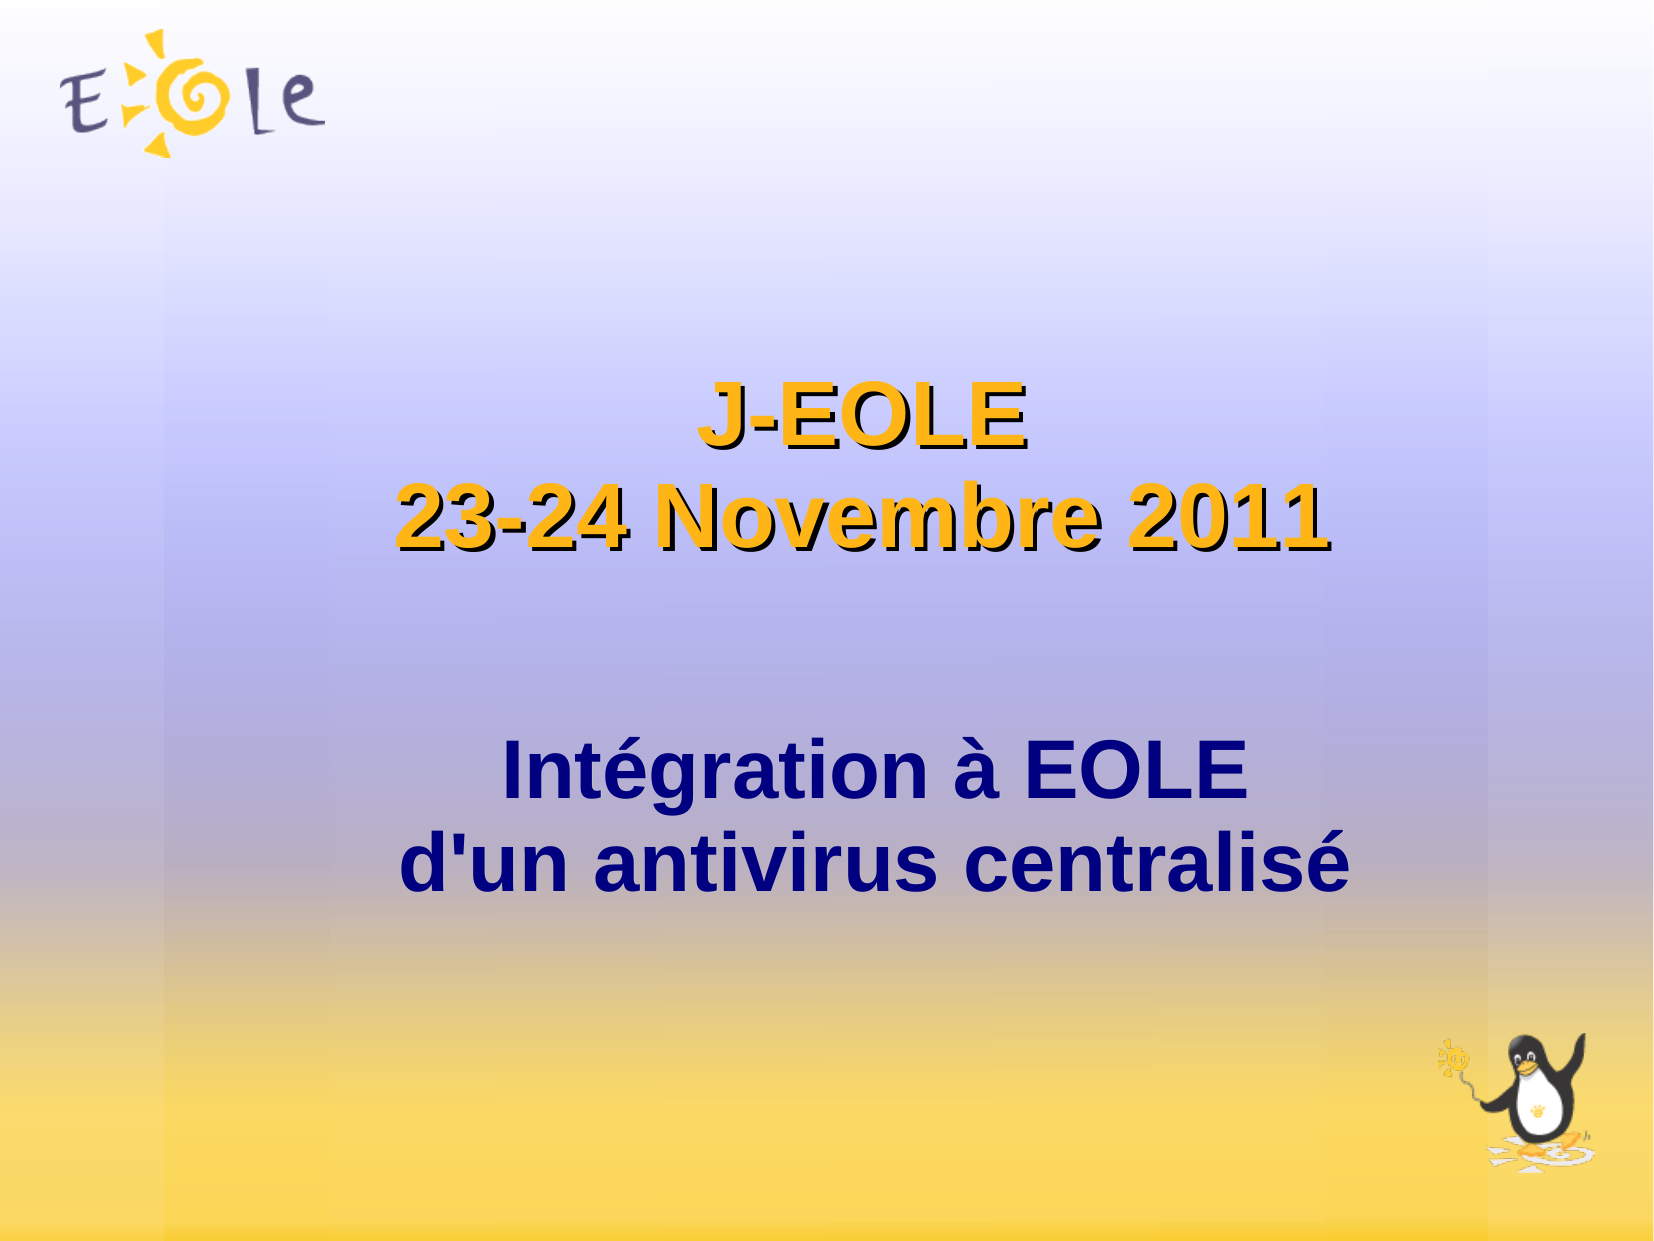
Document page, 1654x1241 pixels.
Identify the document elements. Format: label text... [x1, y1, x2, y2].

title J-EOLE 23-24 Novembre 2011 [118, 287, 1607, 643]
text_box Intégration à EOLE d'un antivirus centralisé [383, 715, 1388, 945]
picture [0, 0, 1654, 1241]
